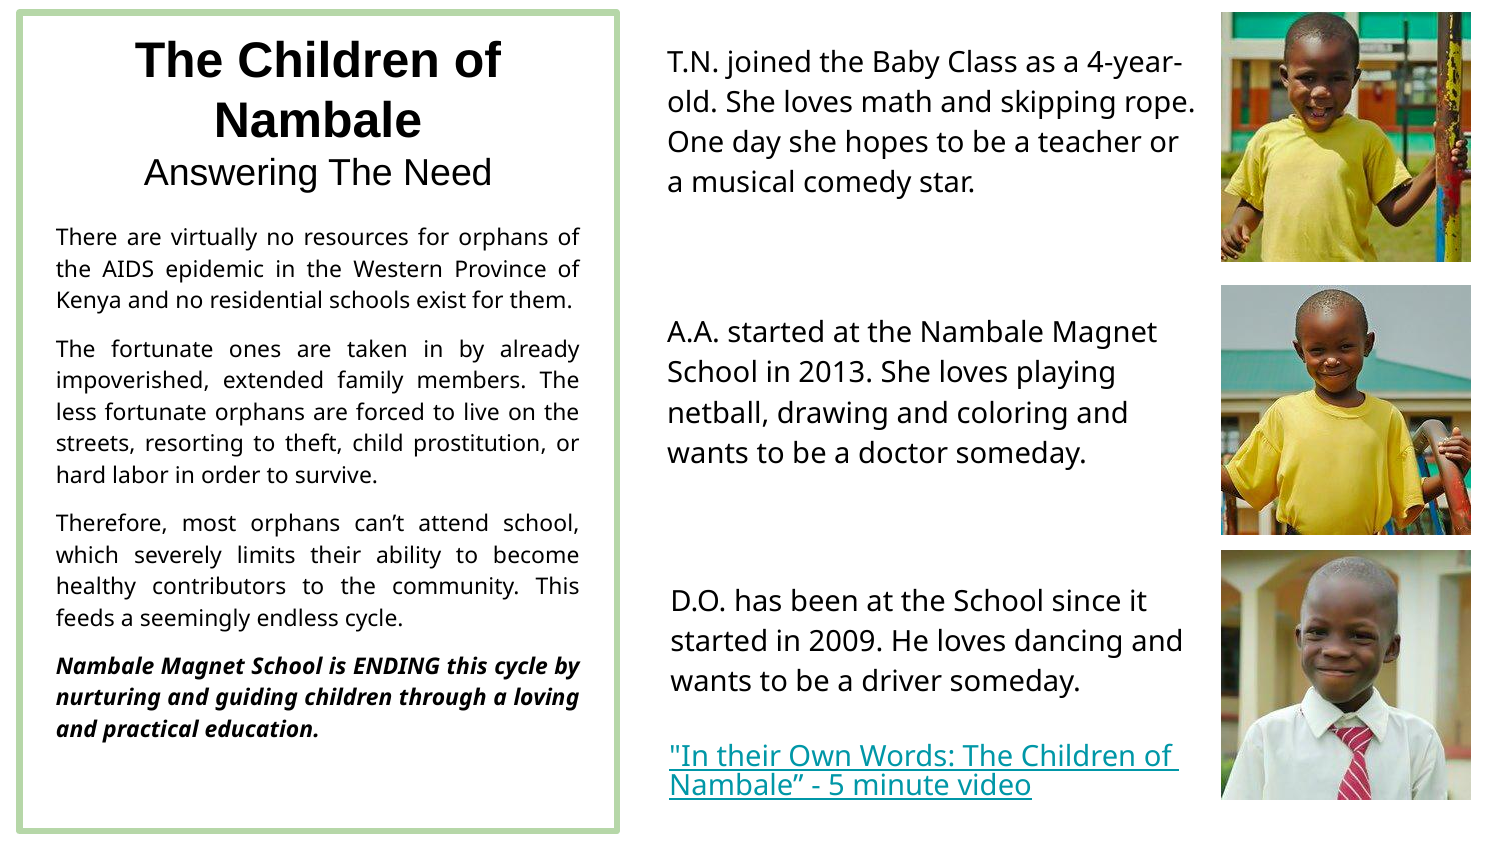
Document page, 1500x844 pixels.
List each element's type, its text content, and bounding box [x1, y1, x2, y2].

text_box T.N. joined the Baby Class as a 4-year-old. She loves math and skipping rope. One day she hopes to be a teacher or a musical comedy star. [652, 22, 1214, 252]
list D.O. has been at the School since it started in 2009. He loves dancing and wants to be a driver someday. [655, 561, 1210, 722]
picture [1221, 285, 1471, 535]
text_box "In their Own Words: The Children of Nambale” - 5 minute video [654, 722, 1212, 844]
text_box A.A. started at the Nambale Magnet School in 2013. She loves playing netball, drawing and coloring and wants to be a doctor someday. [652, 293, 1214, 551]
text_box There are virtually no resources for orphans of the AIDS epidemic in the Western Province of Kenya and no residential schools exist for them. The fortunate ones are taken in by already impoverished, extended family members. The less fortunate orphans are forced to live on the streets, resorting to theft, child prostitution, or hard labor in order to survive. Therefore, most orphans can’t attend school, which severely limits their ability to become healthy contributors to the community. This feeds a seemingly endless cycle. Nambale Magnet School is ENDING this cycle by nurturing and guiding children through a loving and practical education. [40, 203, 596, 818]
title The Children of Nambale Answering The Need [19, 12, 617, 204]
picture [1221, 550, 1471, 800]
picture [1221, 12, 1471, 262]
